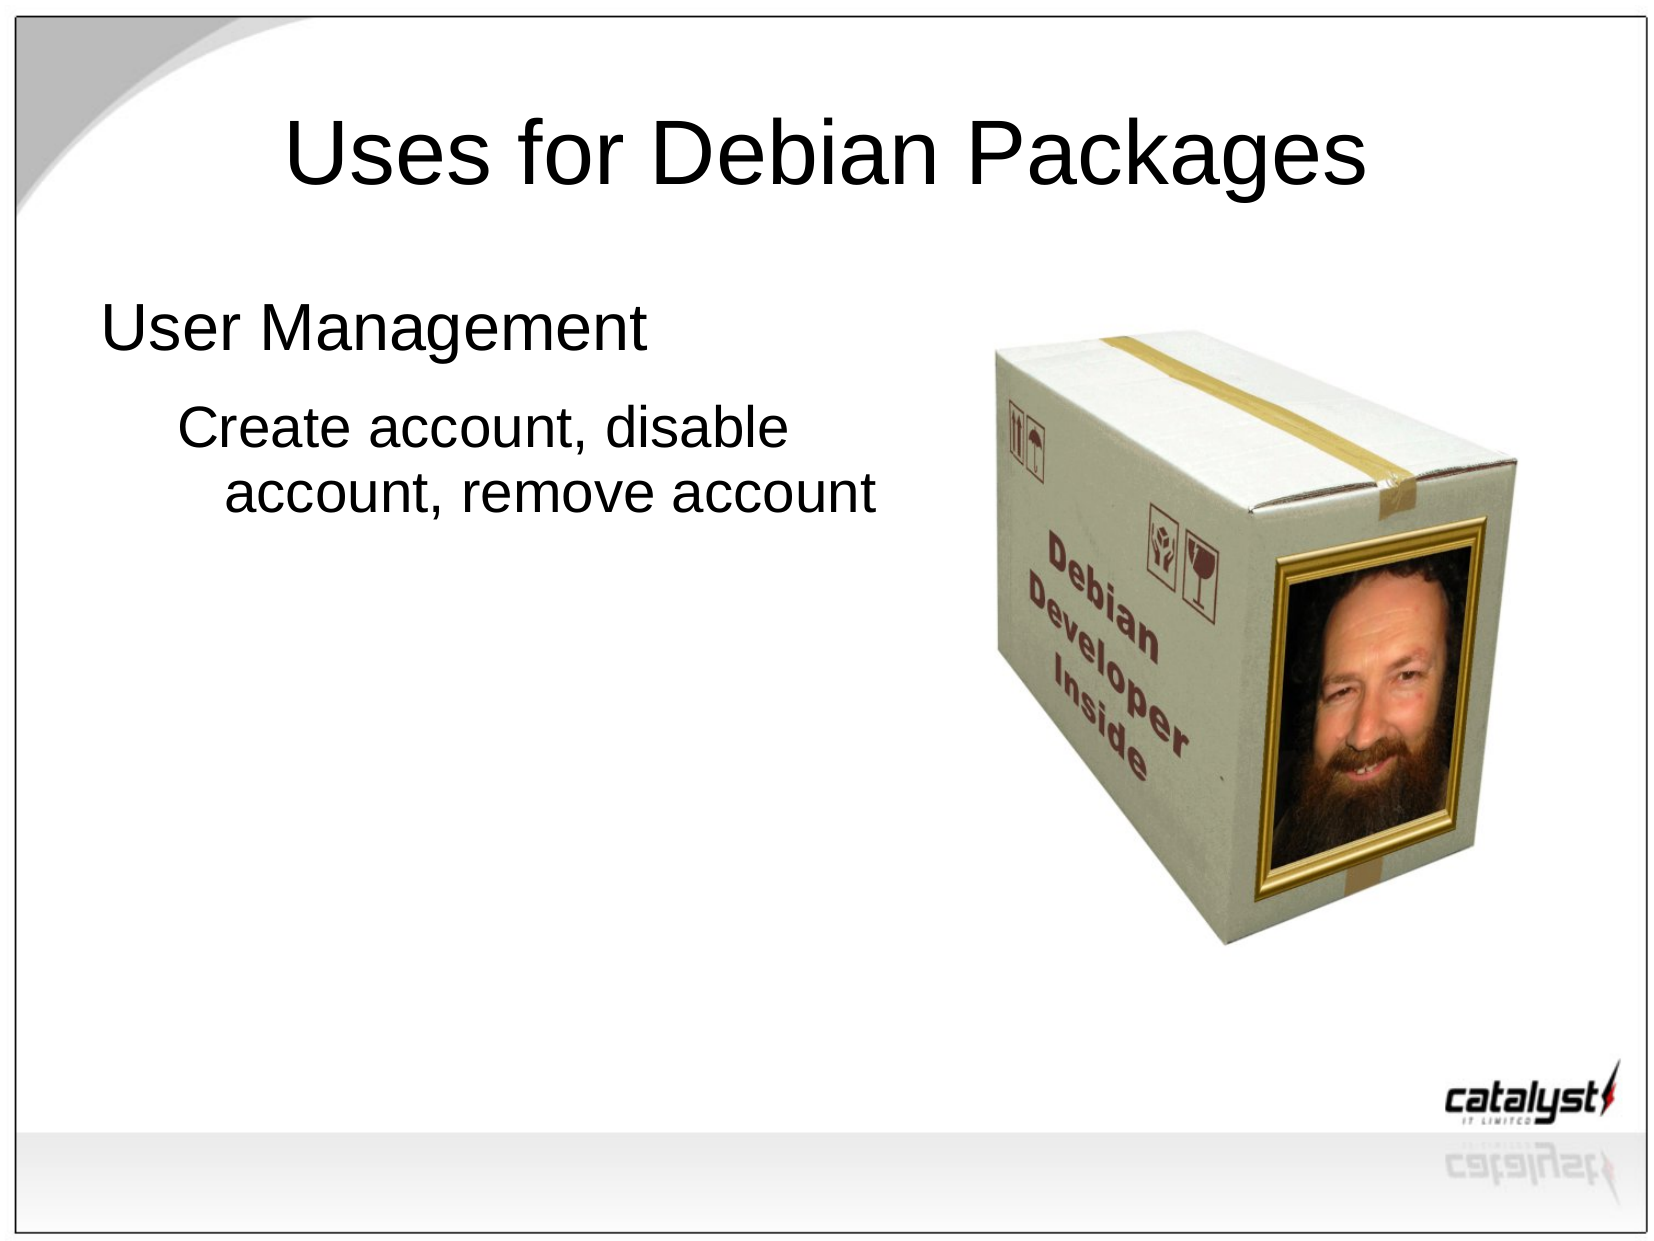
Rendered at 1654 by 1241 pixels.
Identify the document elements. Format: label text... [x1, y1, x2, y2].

title Uses for Debian Packages [82, 49, 1571, 257]
list User Management Create account, disable account, remove account [82, 290, 938, 1109]
picture [4, 5, 1654, 1241]
